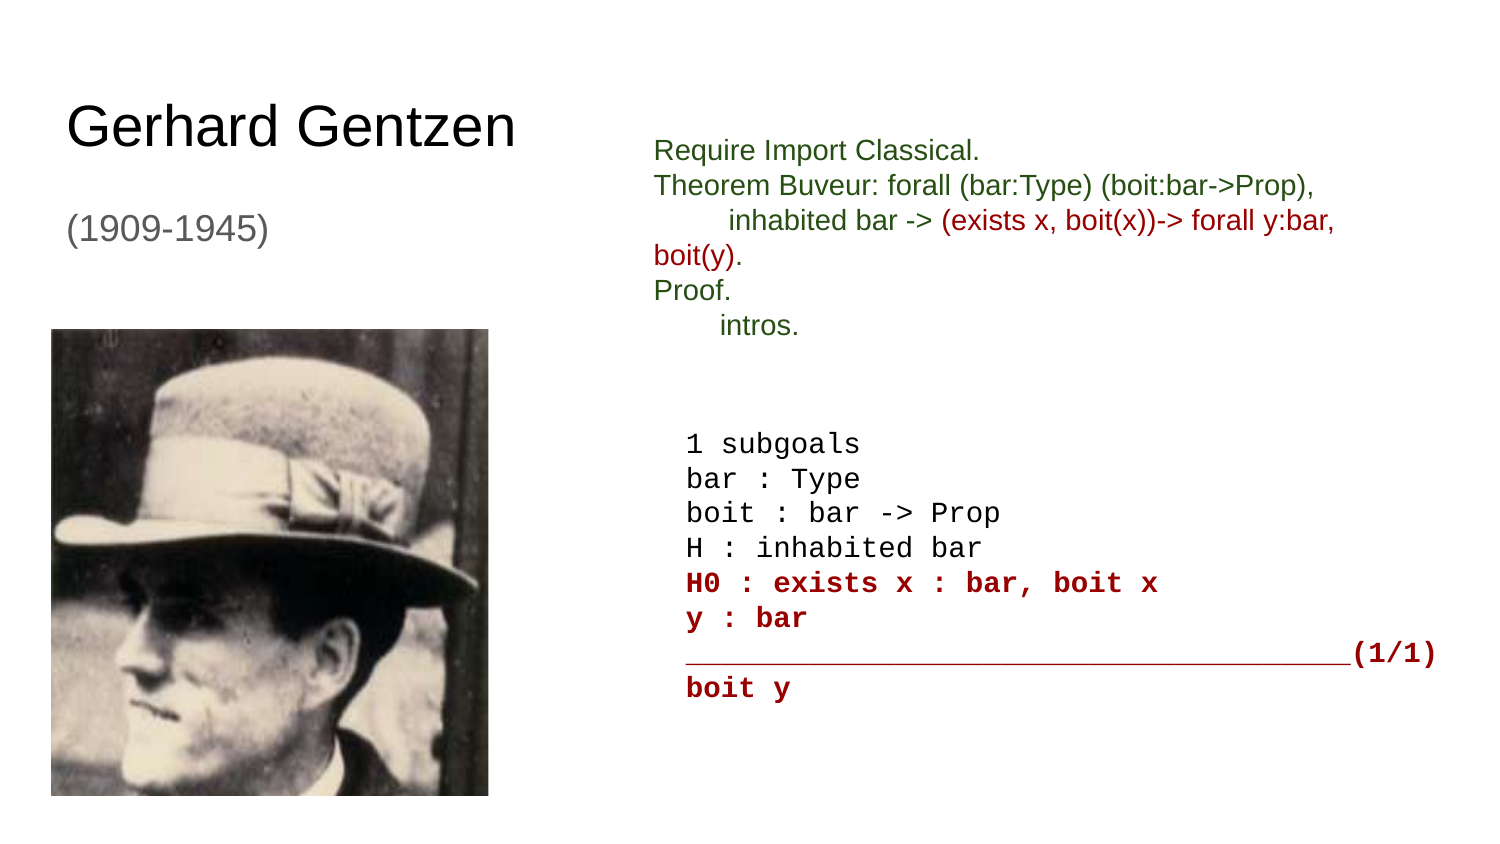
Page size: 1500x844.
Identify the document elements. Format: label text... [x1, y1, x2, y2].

text_box 1 subgoals bar : Type boit : bar -> Prop H : inhabited bar H0 : exists x : bar, boit x y : bar ______________________________________(1/1) boit y [670, 408, 1478, 755]
text_box Require Import Classical. Theorem Buveur: forall (bar:Type) (boit:bar->Prop), inhabited bar -> (exists x, boit(x))-> forall y:bar, boit(y). Proof. intros. [638, 116, 1446, 320]
title Gerhard Gentzen [51, 72, 1449, 167]
list (1909-1945) [51, 189, 299, 275]
picture [51, 329, 489, 796]
